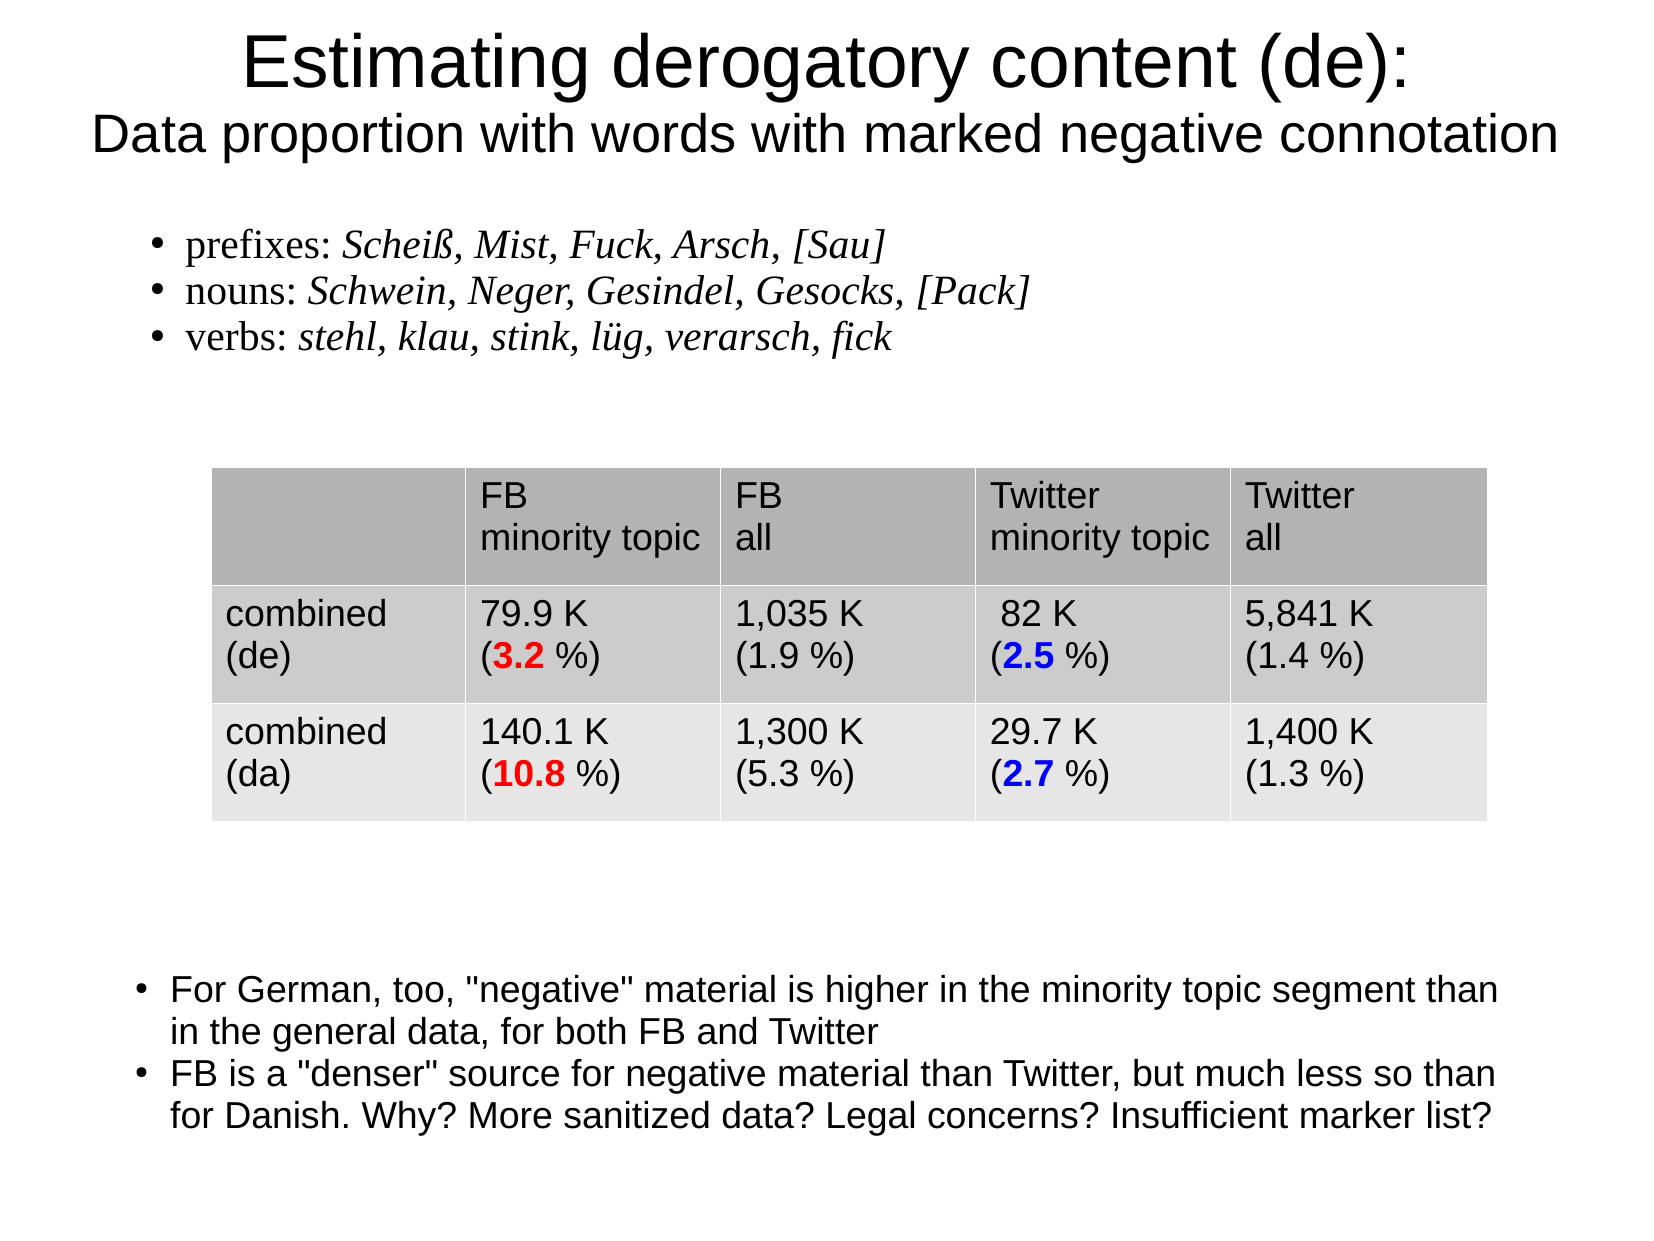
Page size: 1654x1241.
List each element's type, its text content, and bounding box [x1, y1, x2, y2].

table_cell 5,841 K (1.4 %) [1231, 586, 1487, 703]
table_cell 79.9 K (3.2 %) [466, 586, 720, 703]
table_header FB all [721, 468, 975, 585]
table_header Twitter all [1231, 468, 1487, 585]
table_cell 1,300 K (5.3 %) [721, 704, 975, 821]
title Estimating derogatory content (de): Data proportion with words with marked negative connotation [82, 17, 1571, 166]
table_cell 1,400 K (1.3 %) [1231, 704, 1487, 821]
table_header FB minority topic [466, 468, 720, 585]
text_box For German, too, "negative" material is higher in the minority topic segment than in the general data, for both FB and Twitter FB is a "denser" source for negative material than Twitter, but much less so than for Danish. Why? More sanitized data? Legal concerns? Insufficient marker list? [120, 960, 1546, 1144]
subtitle prefixes: Scheiß, Mist, Fuck, Arsch, [Sau] nouns: Schwein, Neger, Gesindel, Gesocks, [Pack] verbs: stehl, klau, stink, lüg, verarsch, fick [150, 193, 1571, 481]
table_cell 140.1 K (10.8 %) [466, 704, 720, 821]
table_header Twitter minority topic [976, 468, 1230, 585]
table_header [212, 468, 465, 585]
table_cell 1,035 K (1.9 %) [721, 586, 975, 703]
table_cell combined (da) [212, 704, 465, 821]
table_cell 82 K (2.5 %) [976, 586, 1230, 703]
table_cell 29.7 K (2.7 %) [976, 704, 1230, 821]
table_cell combined (de) [212, 586, 465, 703]
